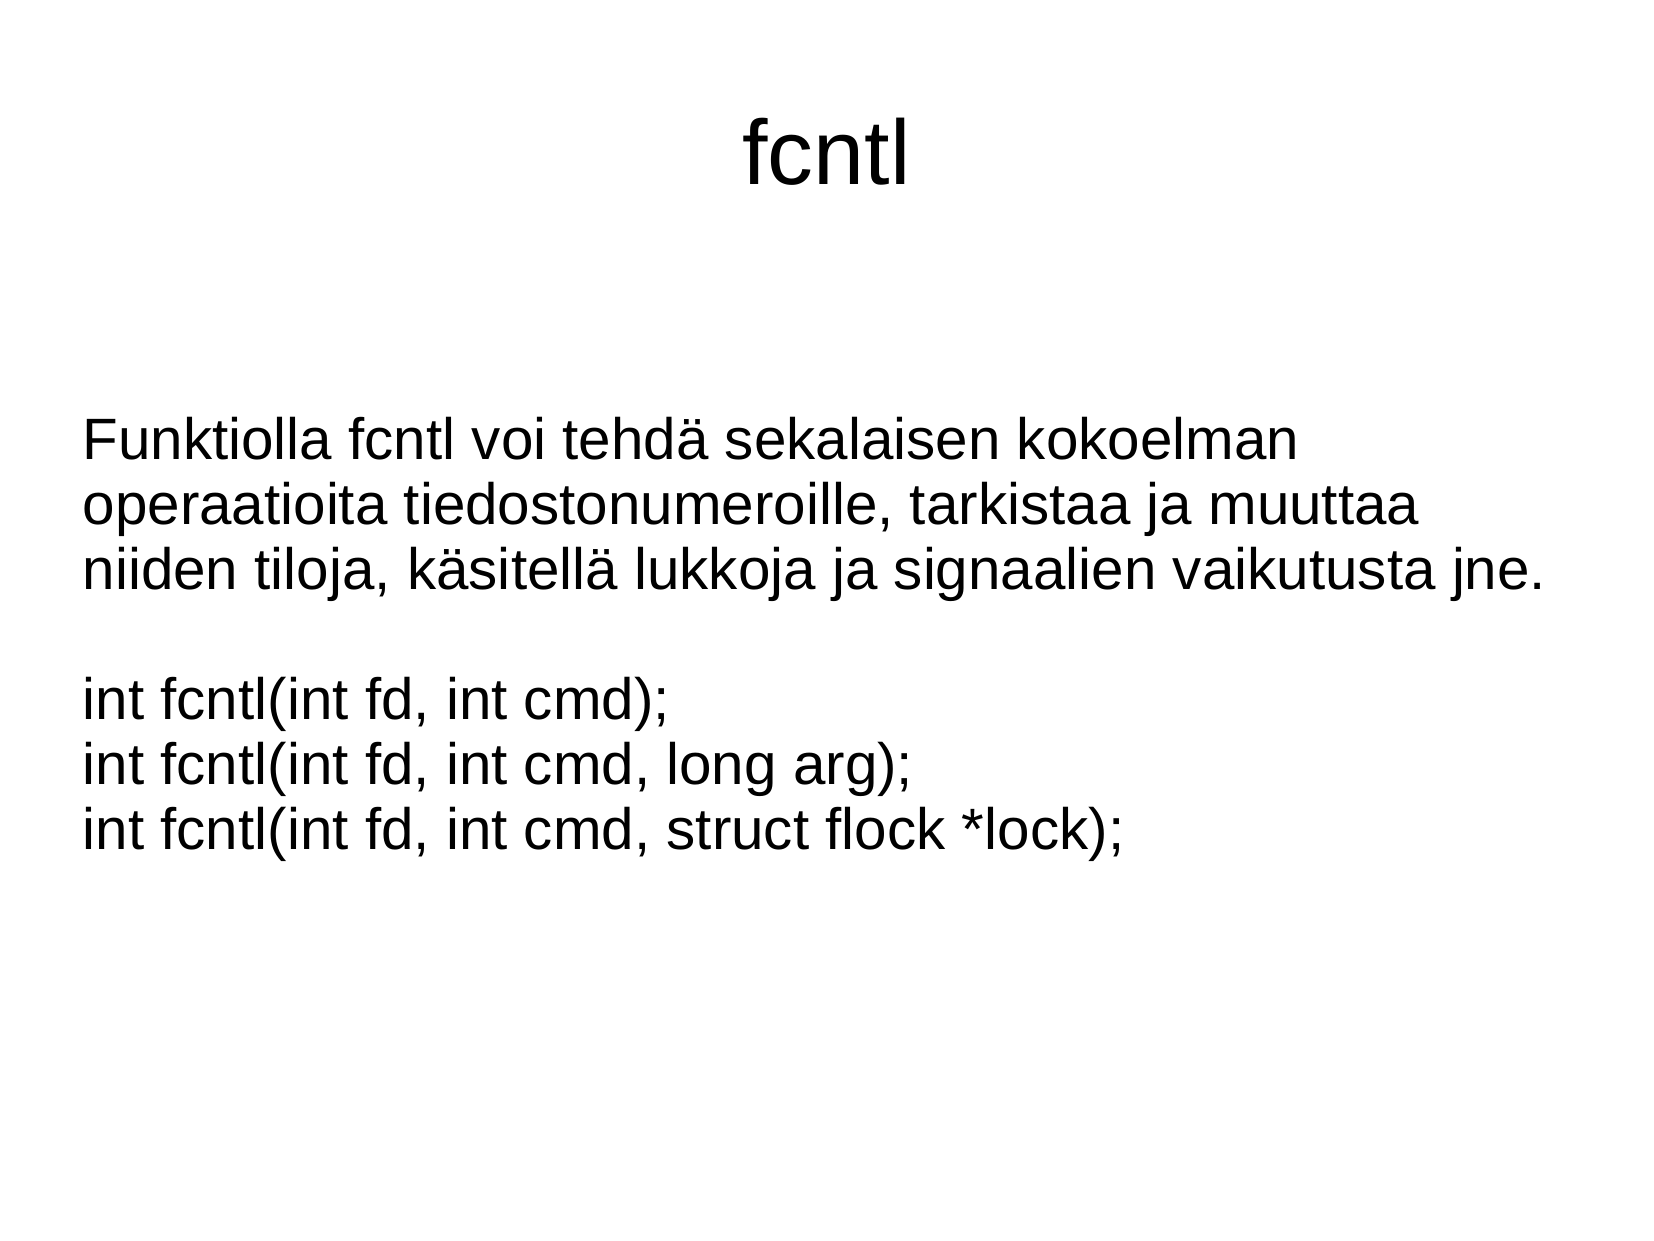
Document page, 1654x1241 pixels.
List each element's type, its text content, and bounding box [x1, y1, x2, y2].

subtitle Funktiolla fcntl voi tehdä sekalaisen kokoelman operaatioita tiedostonumeroille, tarkistaa ja muuttaa niiden tiloja, käsitellä lukkoja ja signaalien vaikutusta jne. int fcntl(int fd, int cmd); int fcntl(int fd, int cmd, long arg); int fcntl(int fd, int cmd, struct flock *lock); [82, 297, 1571, 1102]
title fcntl [82, 56, 1571, 250]
